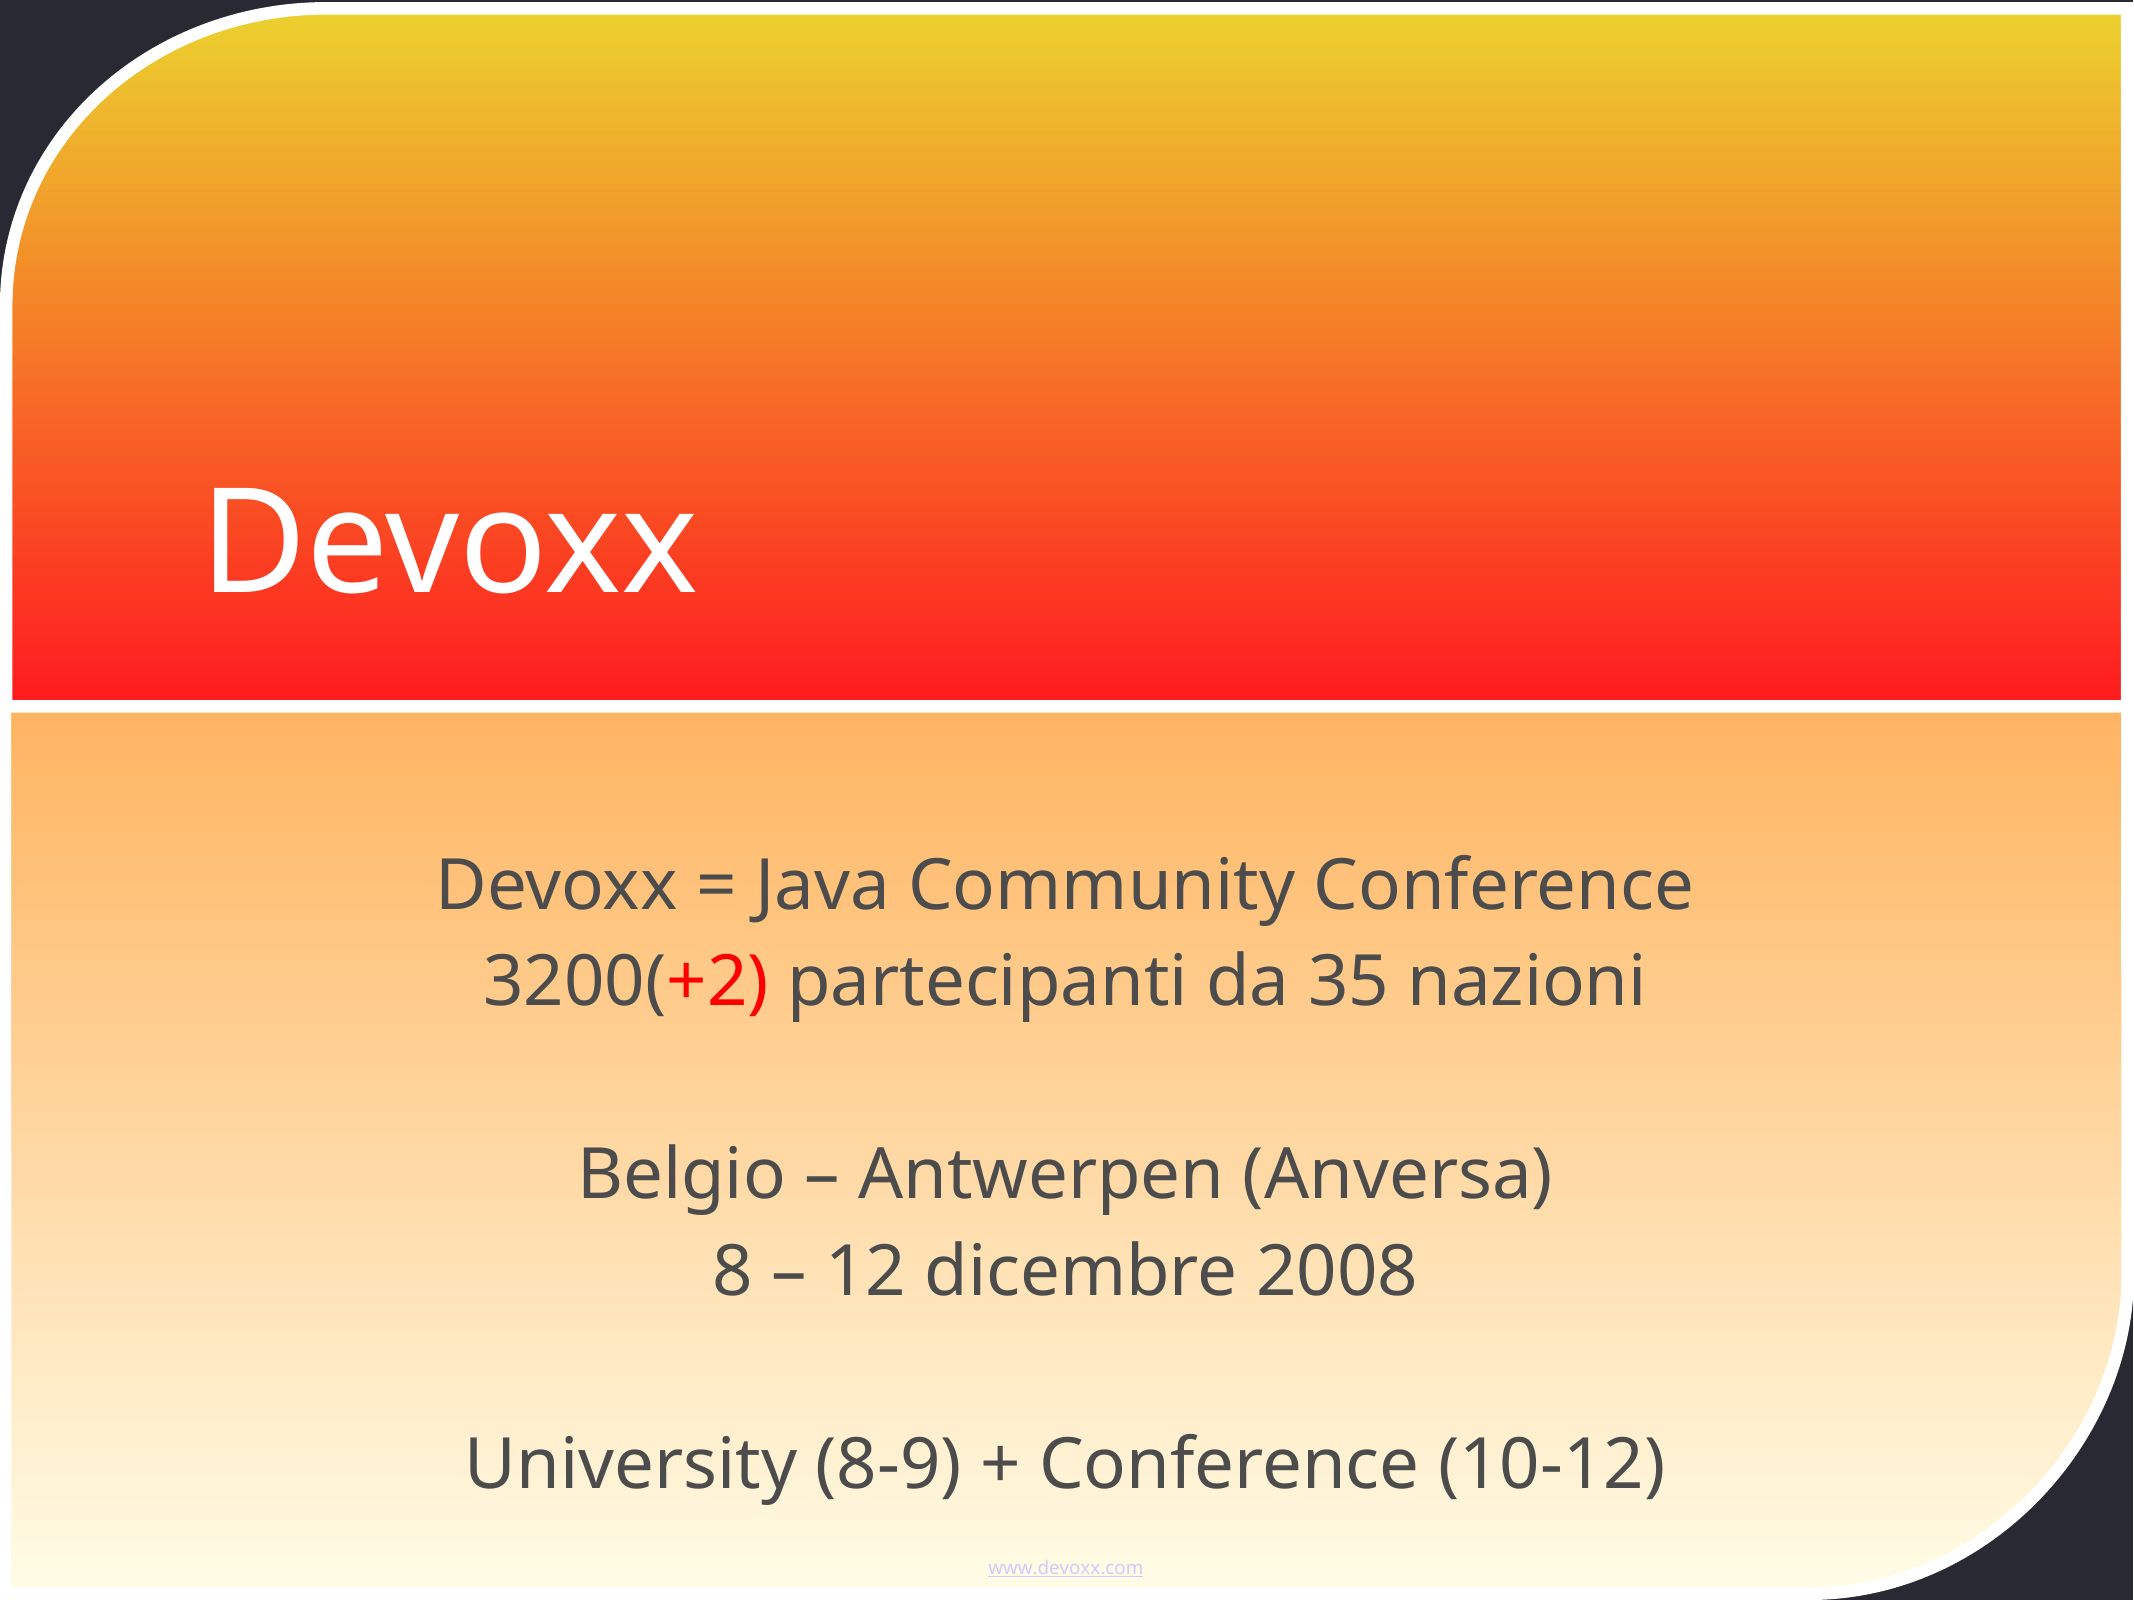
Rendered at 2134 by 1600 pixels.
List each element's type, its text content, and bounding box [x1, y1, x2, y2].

list Devoxx = Java Community Conference 3200(+2) partecipanti da 35 nazioni Belgio – Antwerpen (Anversa)‏ 8 – 12 dicembre 2008 University (8-9) + Conference (10-12)‏ [189, 822, 1942, 1439]
title Devoxx [189, 124, 1942, 646]
